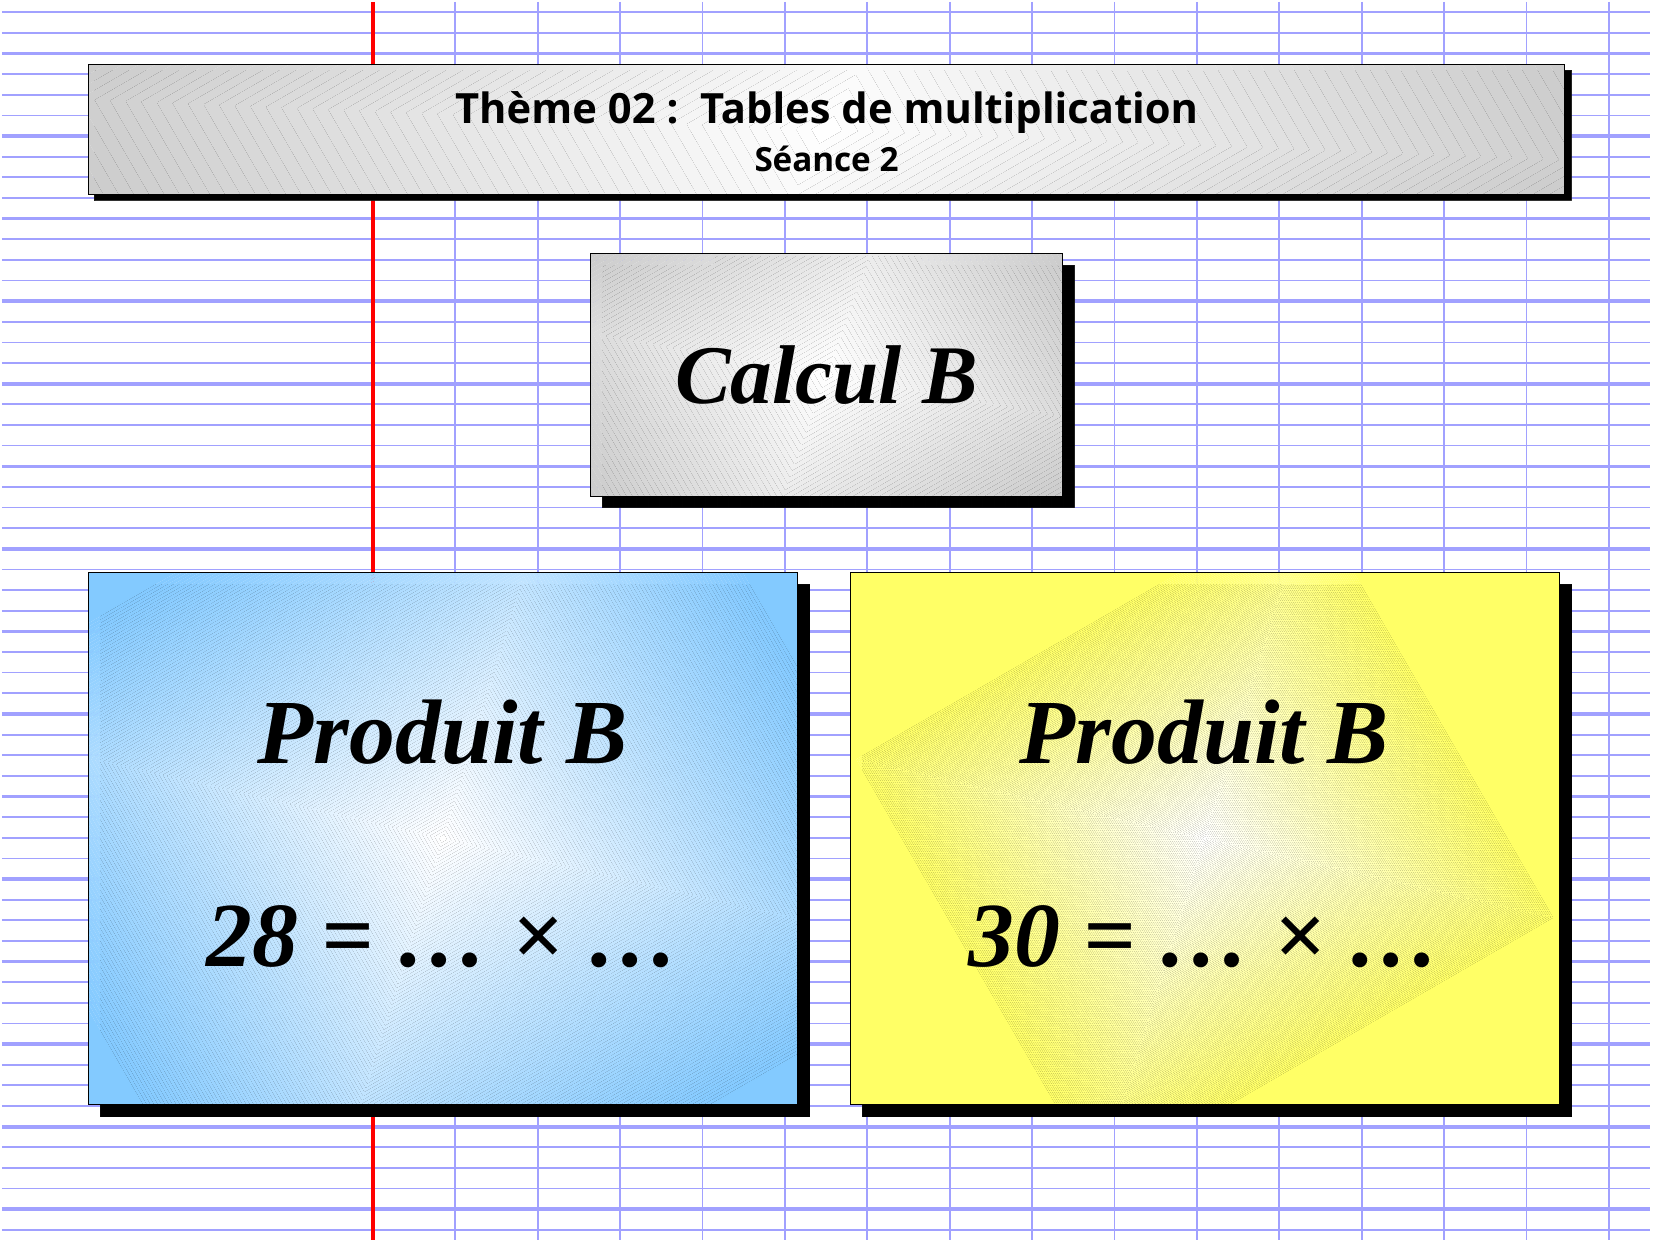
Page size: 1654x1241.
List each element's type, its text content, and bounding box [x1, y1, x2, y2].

picture [0, 0, 1654, 1241]
text_box Produit B 30 = … × … [850, 572, 1560, 1105]
text_box Thème 02 : Tables de multiplication Séance 2 [88, 64, 1565, 195]
text_box Calcul B [590, 253, 1063, 497]
text_box Produit B 28 = … × … [88, 572, 798, 1105]
